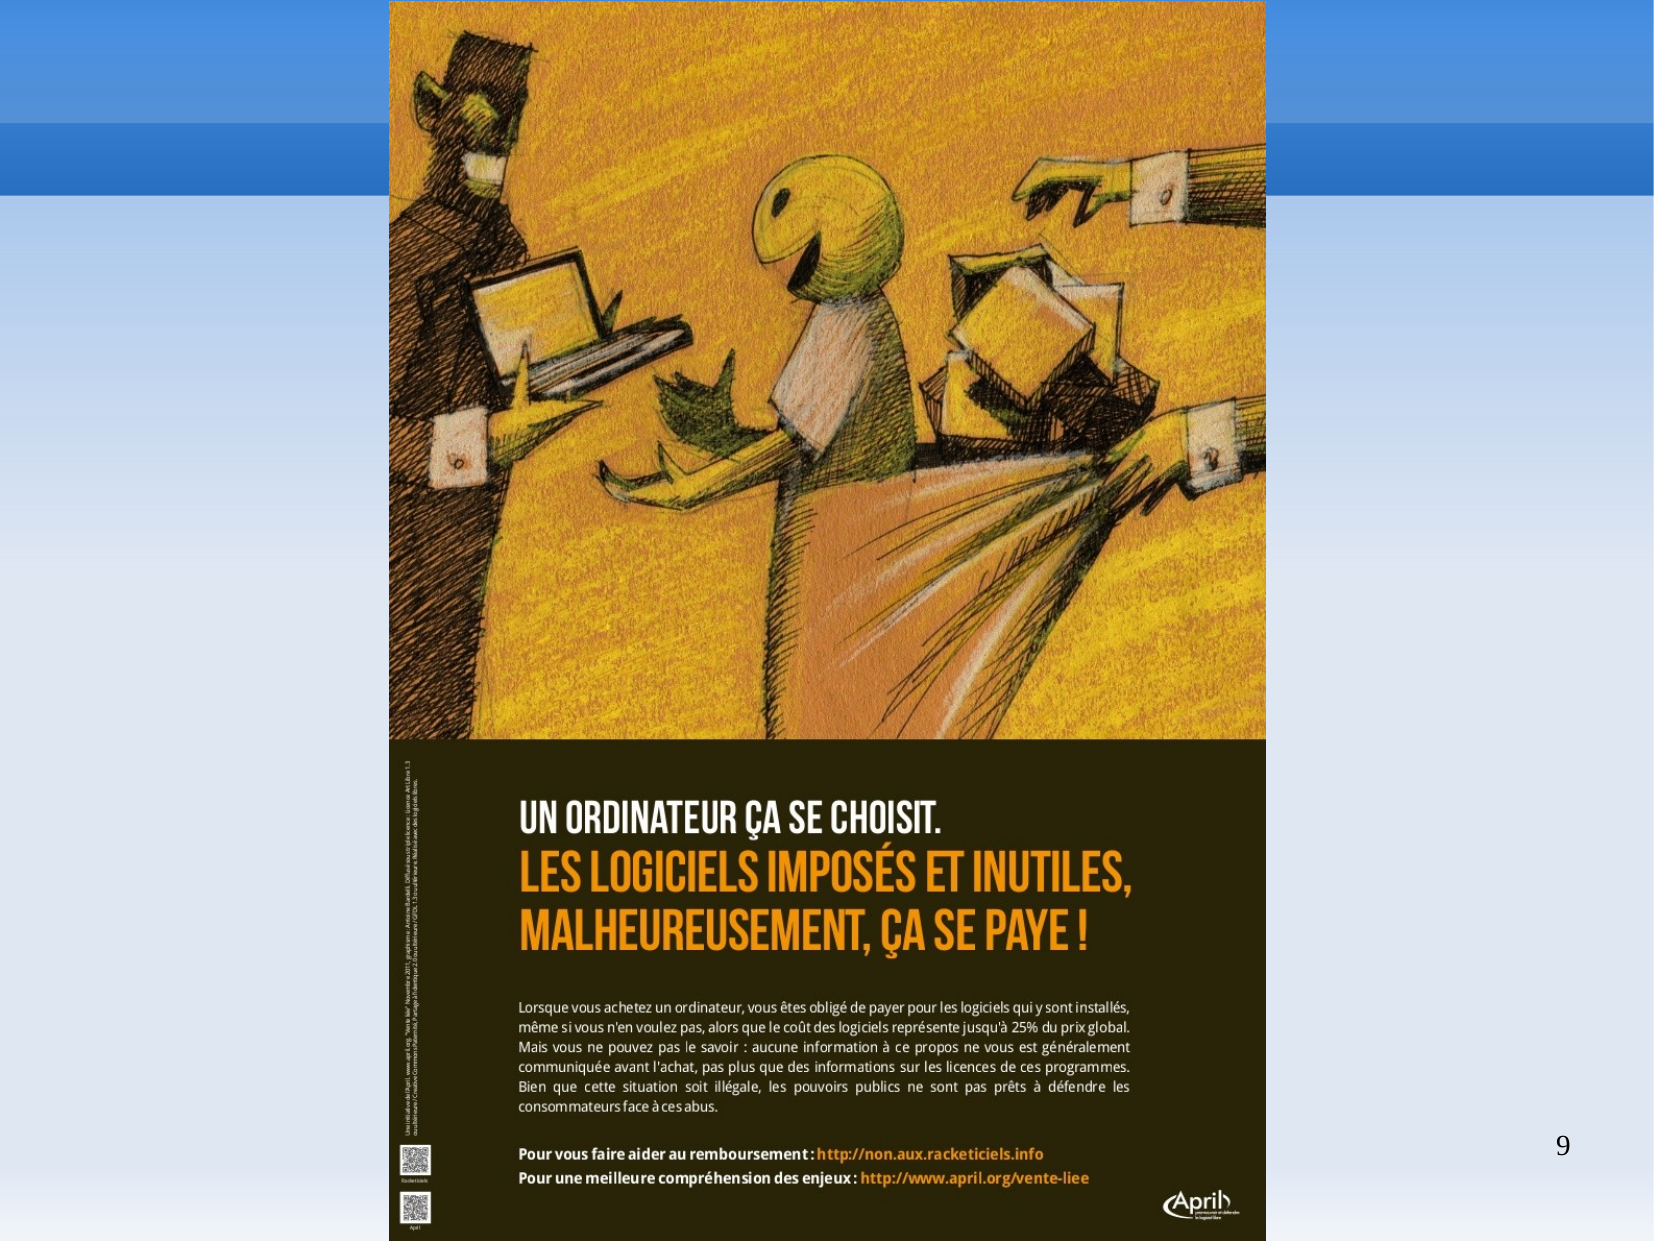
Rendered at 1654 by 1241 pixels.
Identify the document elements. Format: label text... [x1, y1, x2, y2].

title Sensibilisation [76, 0, 1565, 208]
picture [0, 0, 1654, 1241]
